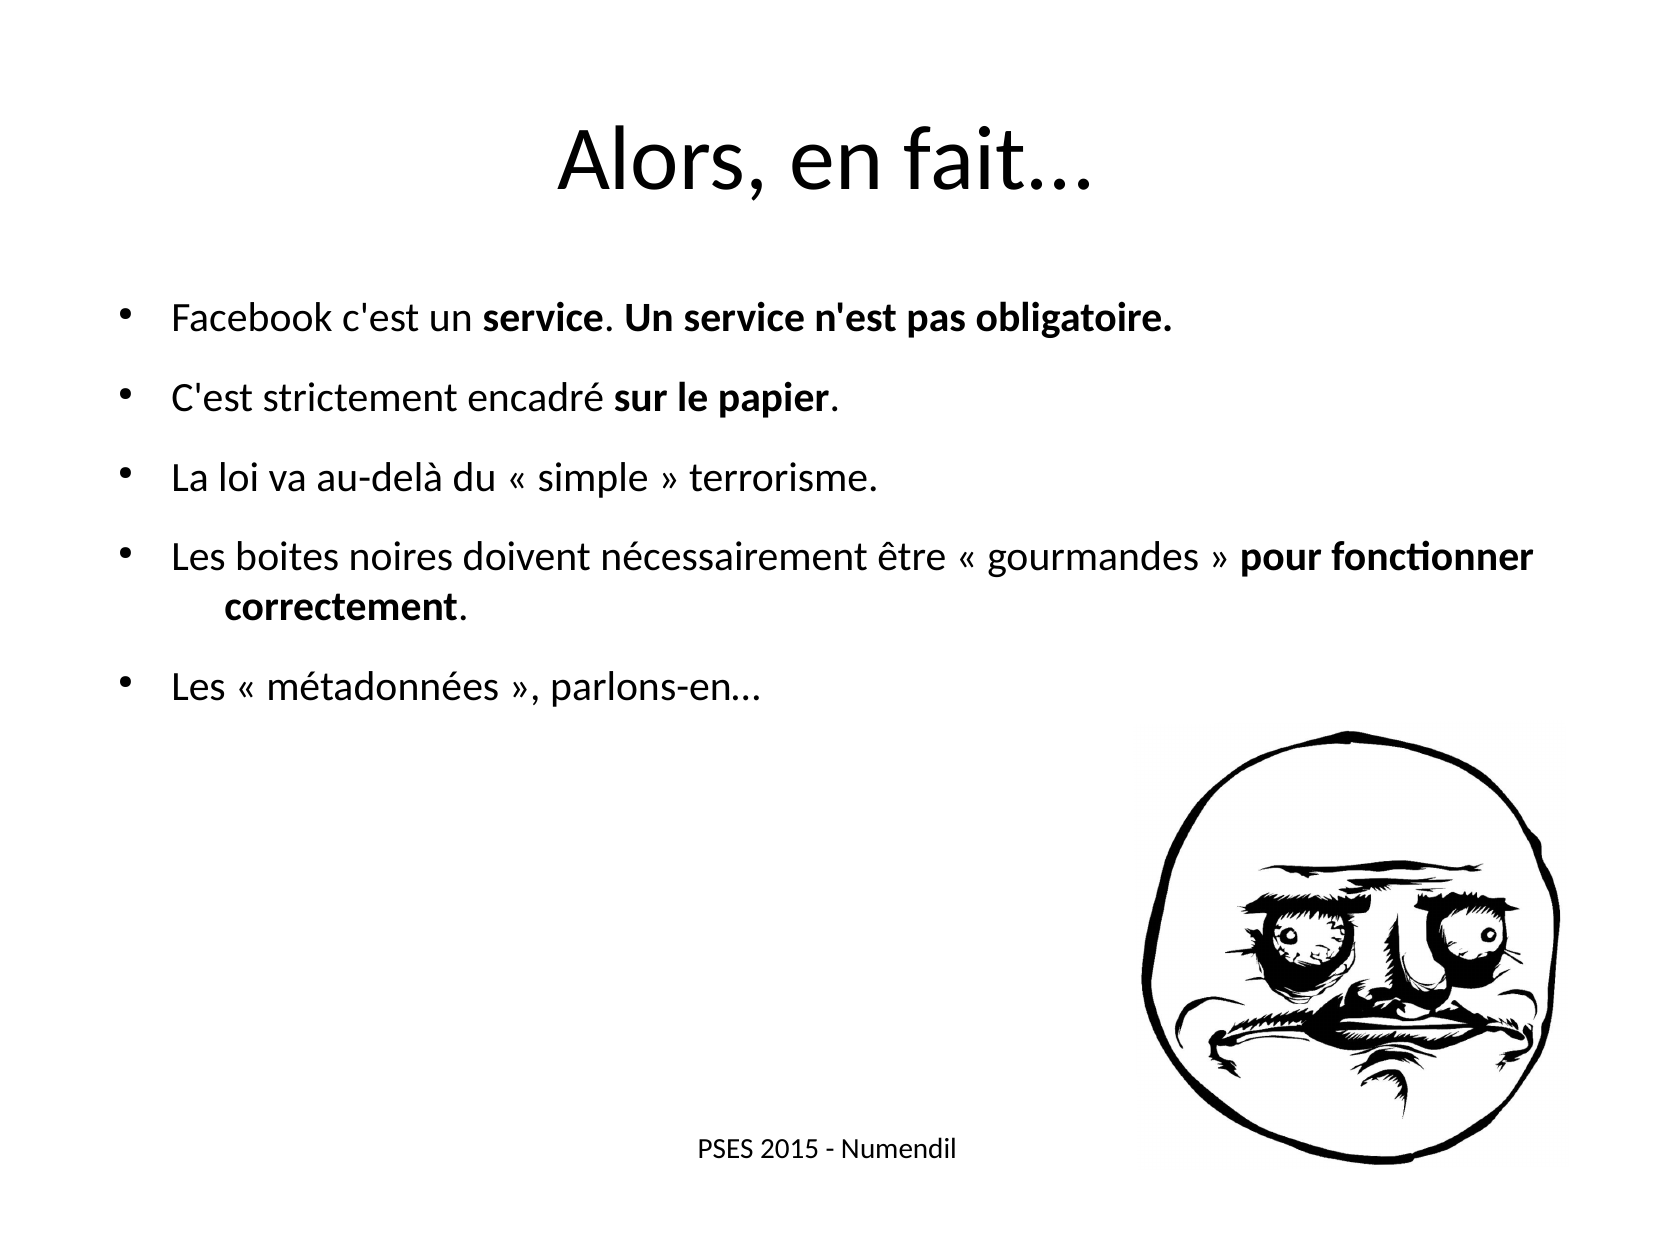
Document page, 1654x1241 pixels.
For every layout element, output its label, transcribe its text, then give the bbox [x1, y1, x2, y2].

title Alors, en fait... [82, 49, 1571, 257]
list Facebook c'est un service. Un service n'est pas obligatoire. C'est strictement encadré sur le papier. La loi va au-delà du « simple » terrorisme. Les boites noires doivent nécessairement être « gourmandes » pour fonctionner correctement. Les « métadonnées », parlons-en… [82, 290, 1571, 1010]
picture [1133, 720, 1569, 1170]
text_box PSES 2015 - Numendil [565, 1129, 1090, 1216]
